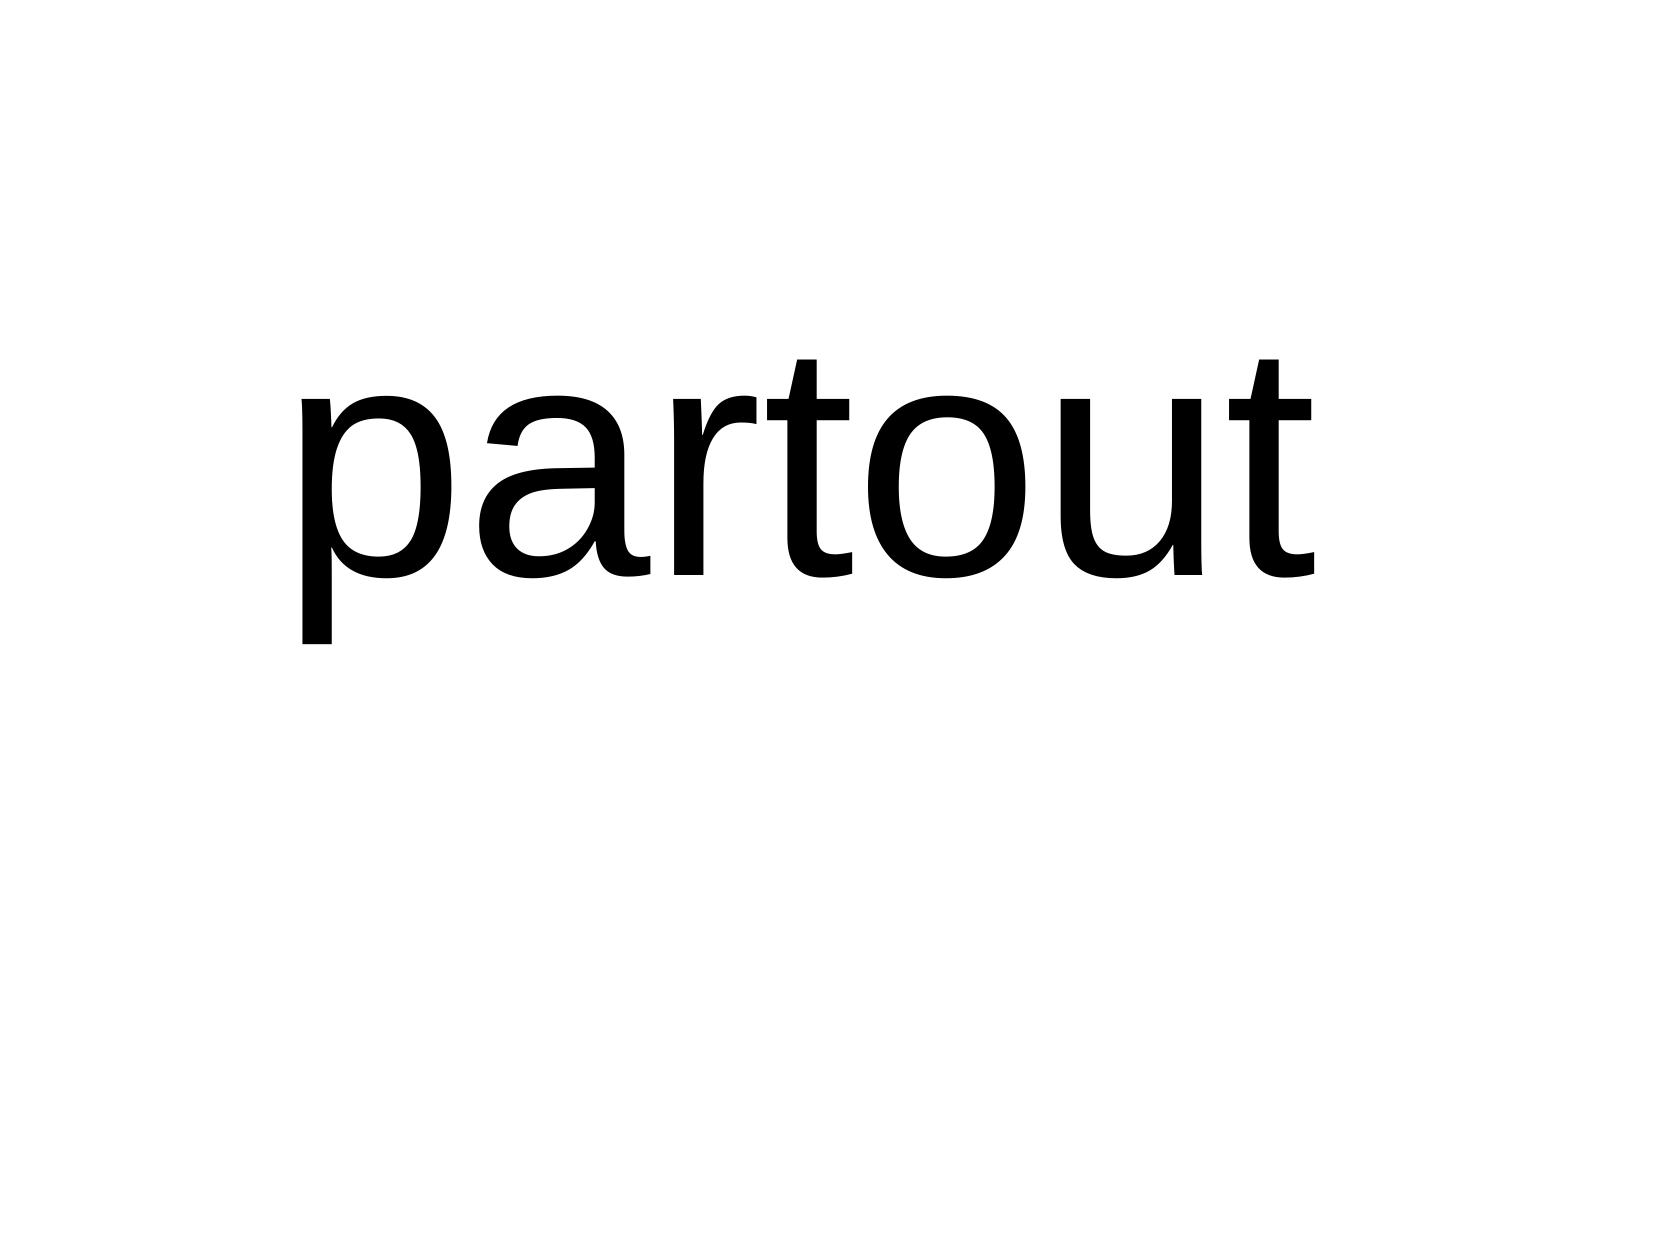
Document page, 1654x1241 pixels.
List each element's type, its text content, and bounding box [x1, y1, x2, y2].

text_box partout [265, 265, 1447, 653]
